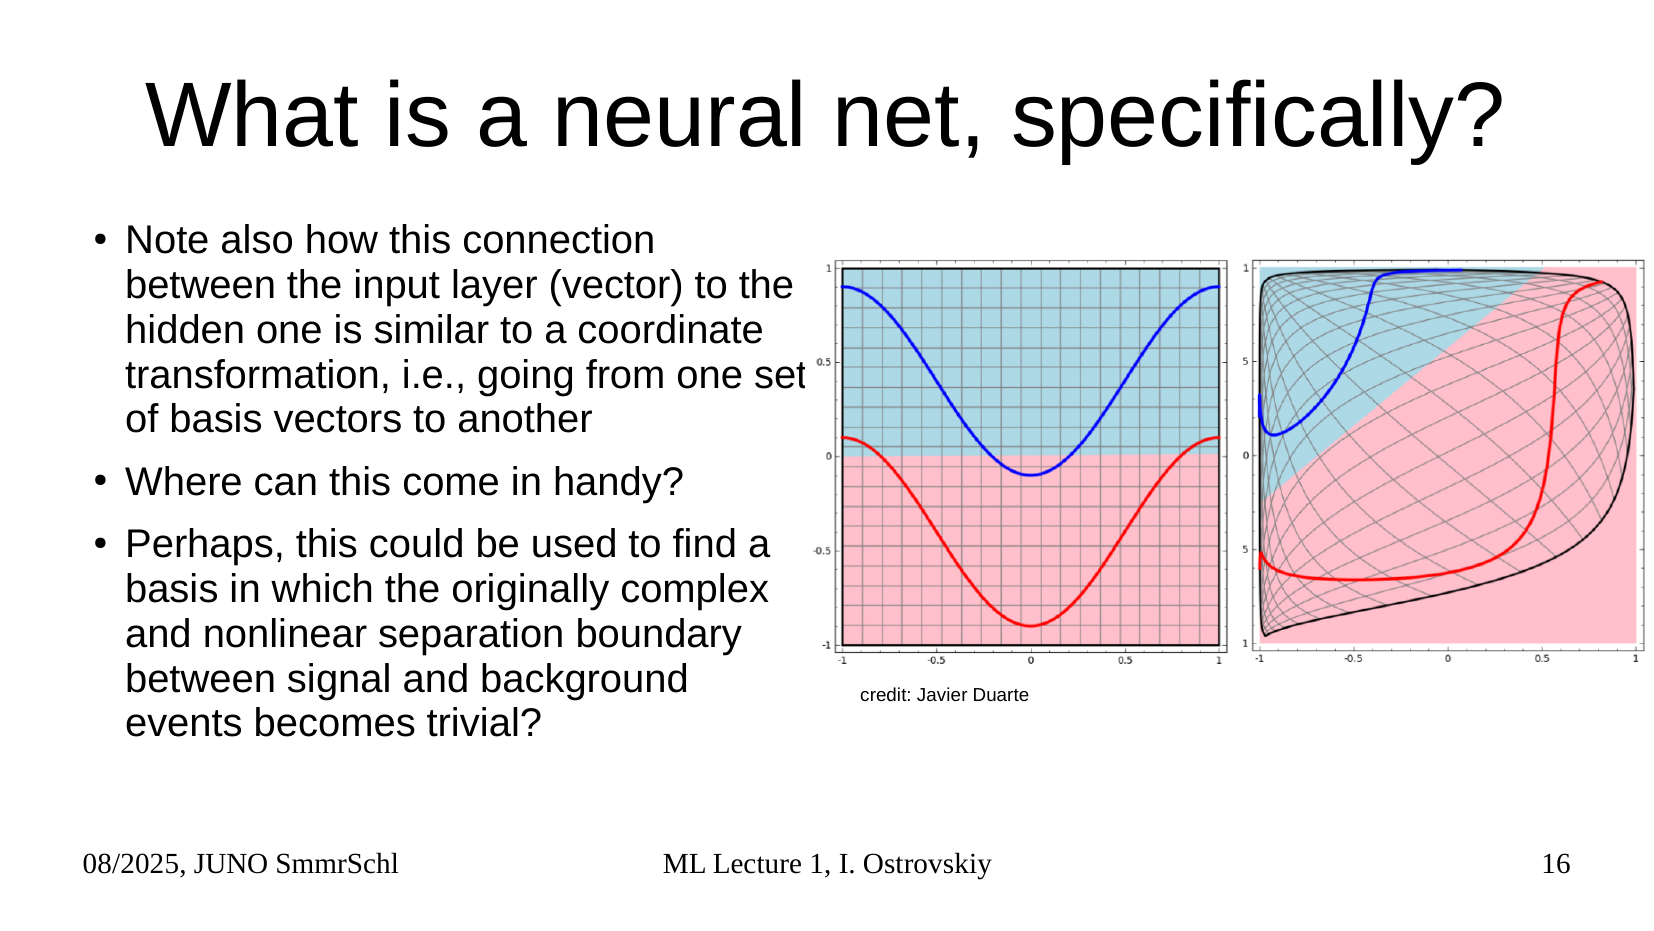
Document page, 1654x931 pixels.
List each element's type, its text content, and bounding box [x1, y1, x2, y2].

title What is a neural net, specifically? [82, 37, 1571, 193]
text_box credit: Javier Duarte [845, 676, 1043, 713]
picture [805, 249, 1651, 675]
list Note also how this connection between the input layer (vector) to the hidden one is similar to a coordinate transformation, i.e., going from one set of basis vectors to another Where can this come in handy? Perhaps, this could be used to find a basis in which the originally complex and nonlinear separation boundary between signal and background events becomes trivial? [82, 217, 809, 758]
